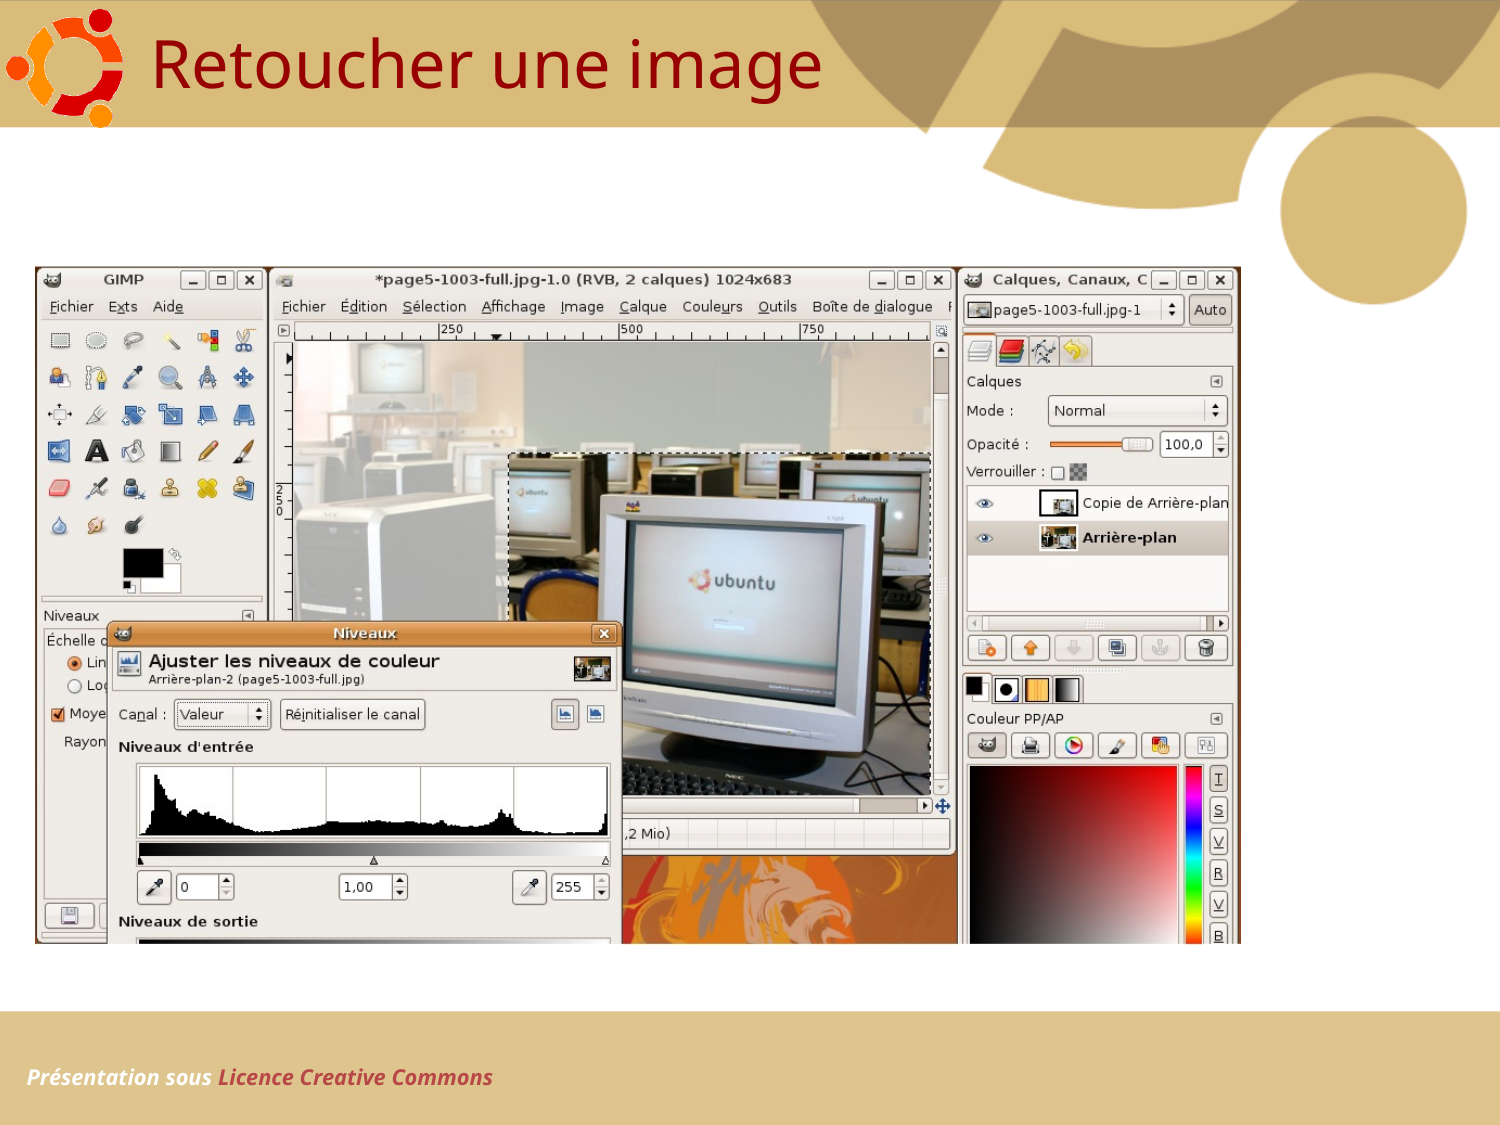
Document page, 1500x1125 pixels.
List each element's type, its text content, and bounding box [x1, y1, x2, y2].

picture [0, 0, 1500, 945]
title Retoucher une image [135, 0, 1418, 159]
